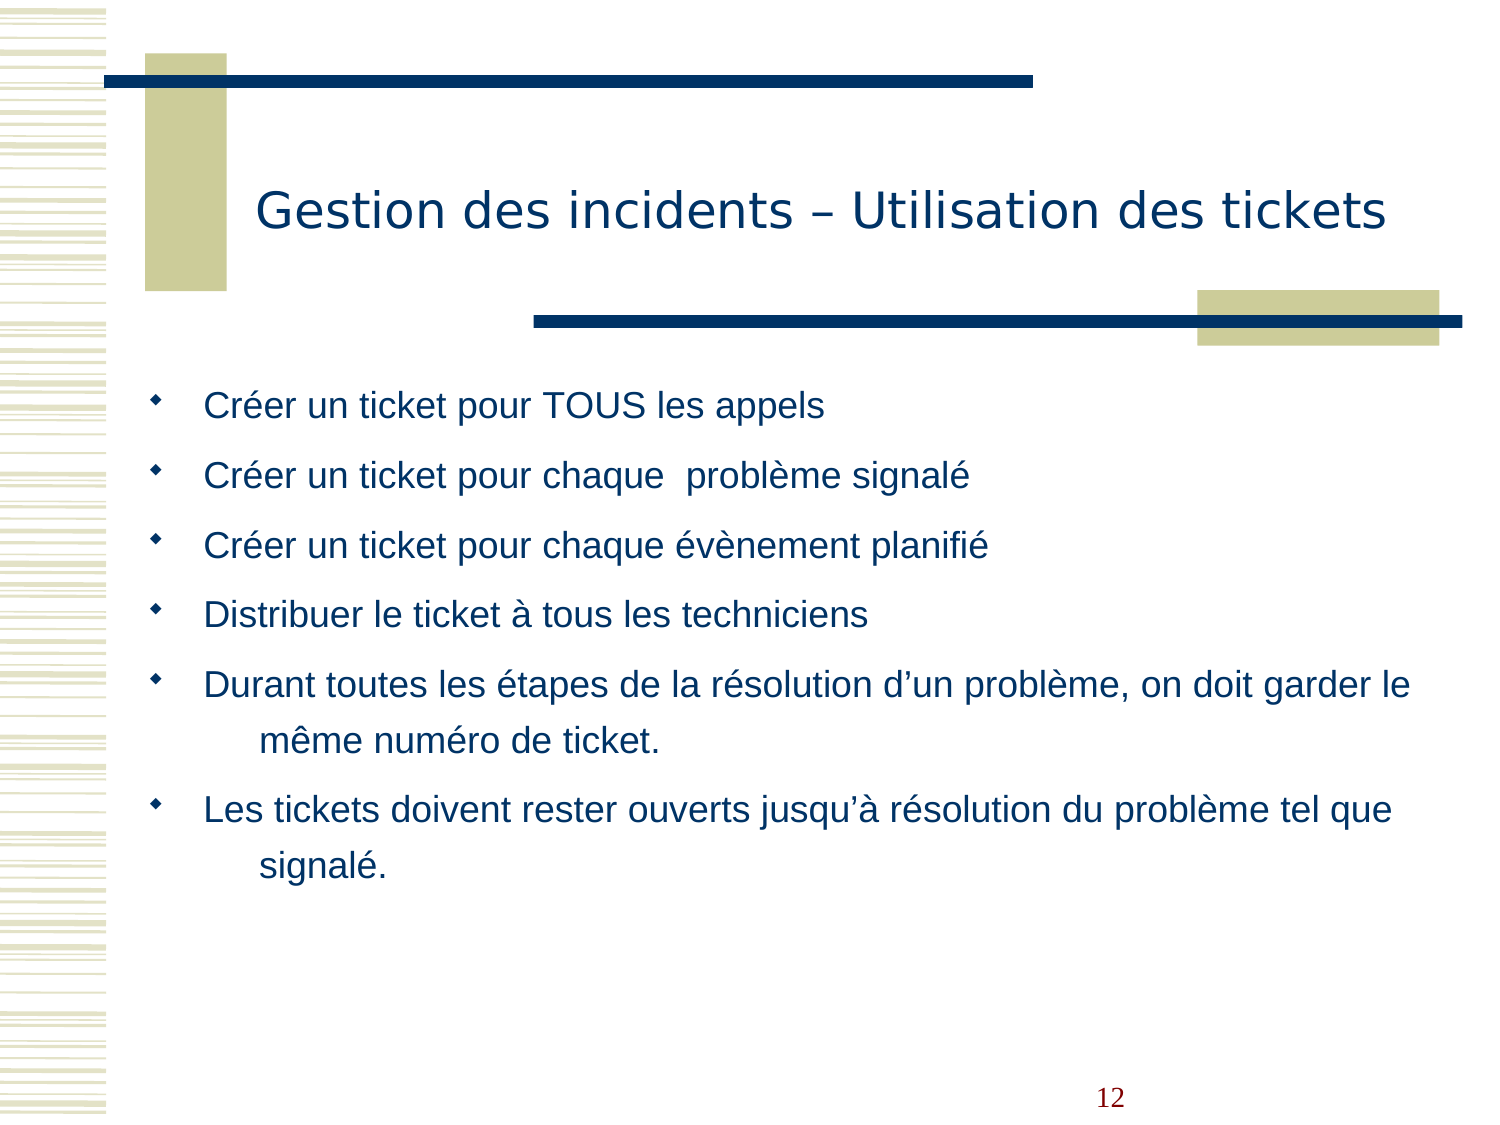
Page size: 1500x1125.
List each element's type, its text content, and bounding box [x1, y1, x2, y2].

list Créer un ticket pour TOUS les appels Créer un ticket pour chaque problème signalé Créer un ticket pour chaque évènement planifié Distribuer le ticket à tous les techniciens Durant toutes les étapes de la résolution d’un problème, on doit garder le même numéro de ticket. Les tickets doivent rester ouverts jusqu’à résolution du problème tel que signalé. [132, 363, 1439, 1043]
title Gestion des incidents – Utilisation des tickets [217, 42, 1428, 246]
